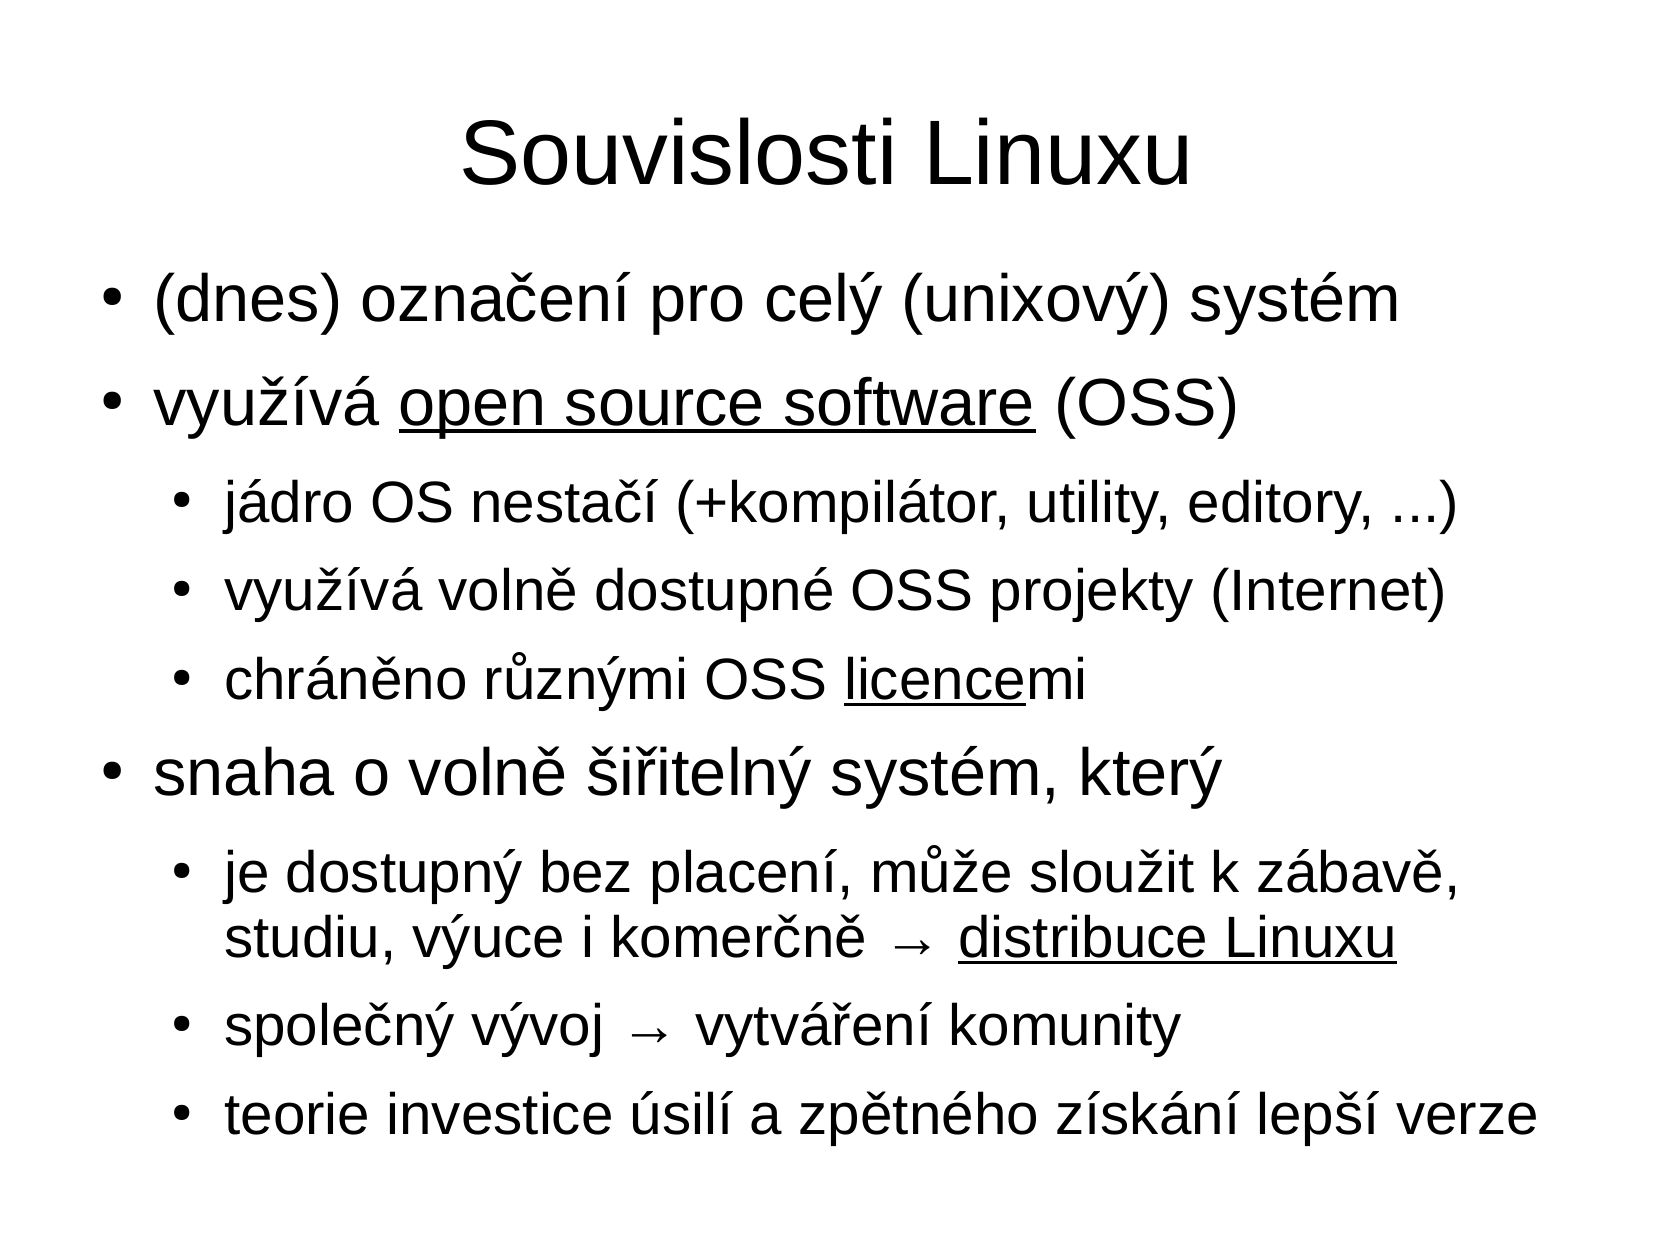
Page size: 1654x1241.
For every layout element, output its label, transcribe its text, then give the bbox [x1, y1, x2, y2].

list (dnes) označení pro celý (unixový) systém využívá open source software (OSS) jádro OS nestačí (+kompilátor, utility, editory, ...) využívá volně dostupné OSS projekty (Internet) chráněno různými OSS licencemi snaha o volně šiřitelný systém, který je dostupný bez placení, může sloužit k zábavě, studiu, výuce i komerčně → distribuce Linuxu společný vývoj → vytváření komunity teorie investice úsilí a zpětného získání lepší verze [82, 260, 1571, 1147]
title Souvislosti Linuxu [82, 56, 1571, 250]
